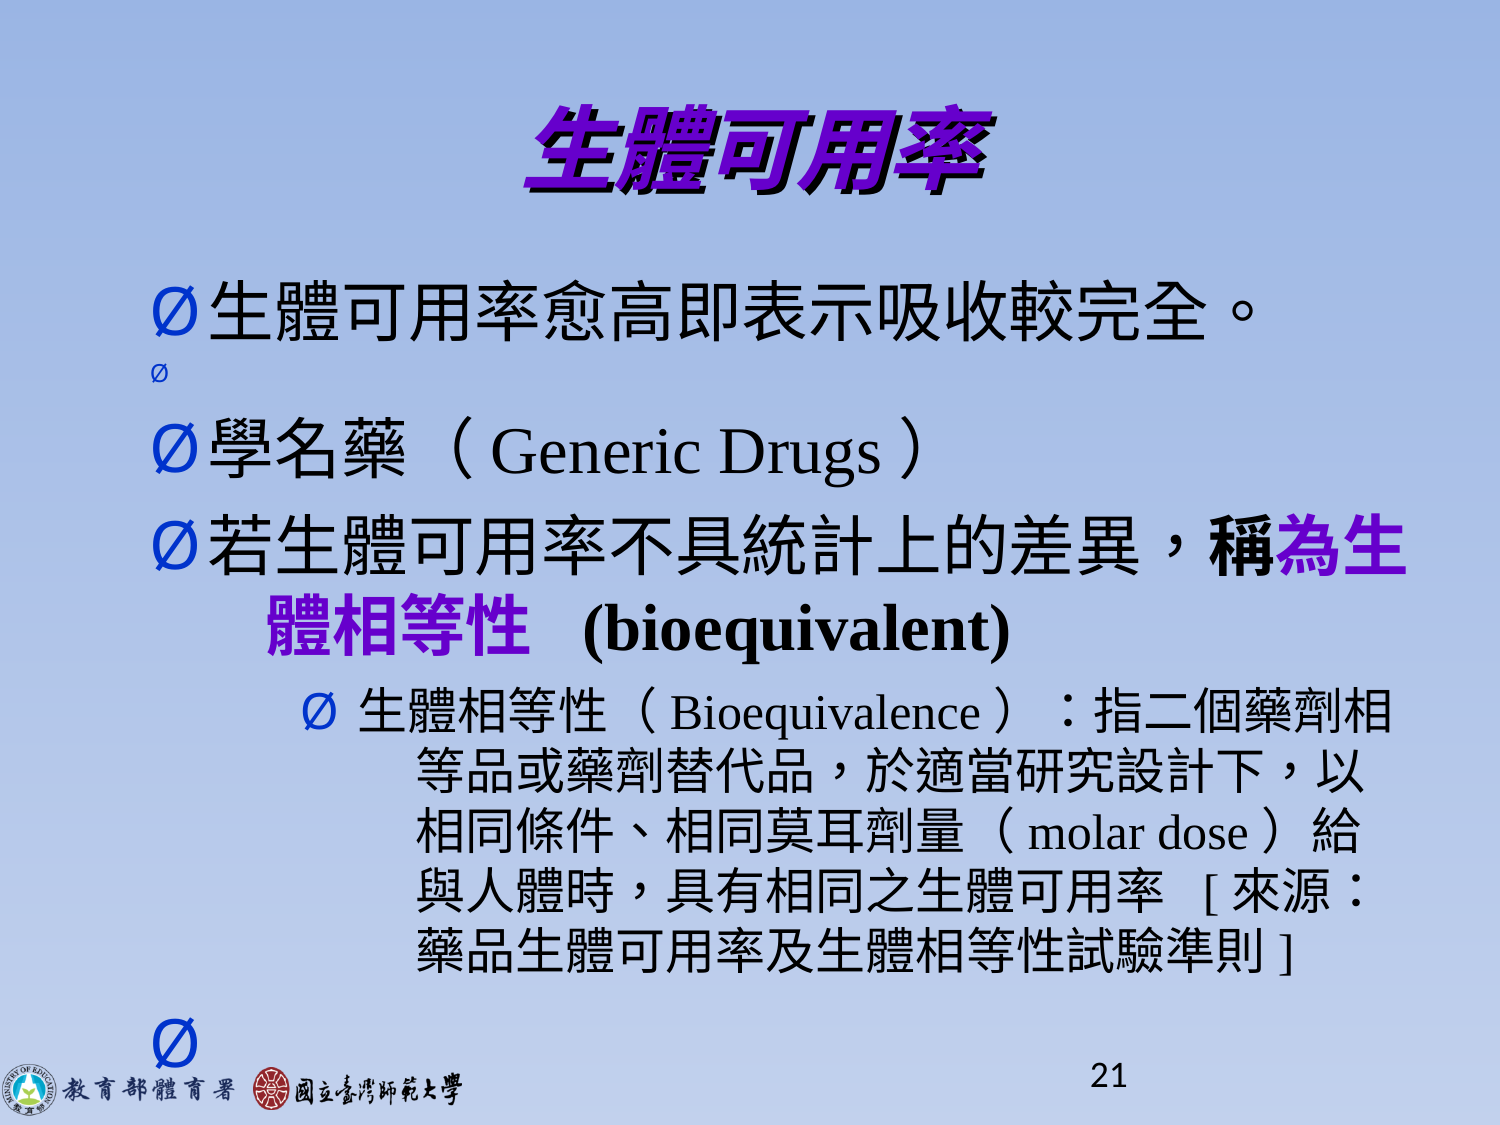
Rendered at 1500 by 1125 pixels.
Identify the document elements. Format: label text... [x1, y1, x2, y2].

text_box 生體可用率愈高即表示吸收較完全。 學名藥（Generic Drugs） 若生體可用率不具統計上的差異，稱為生體相等性 (bioequivalent) 生體相等性（Bioequivalence）：指二個藥劑相等品或藥劑替代品，於適當研究設計下，以相同條件、相同莫耳劑量（molar dose）給與人體時，具有相同之生體可用率 [來源：藥品生體可用率及生體相等性試驗準則] [135, 262, 1425, 993]
text_box [1074, 1042, 1426, 1103]
title 生體可用率 [0, 78, 1500, 213]
